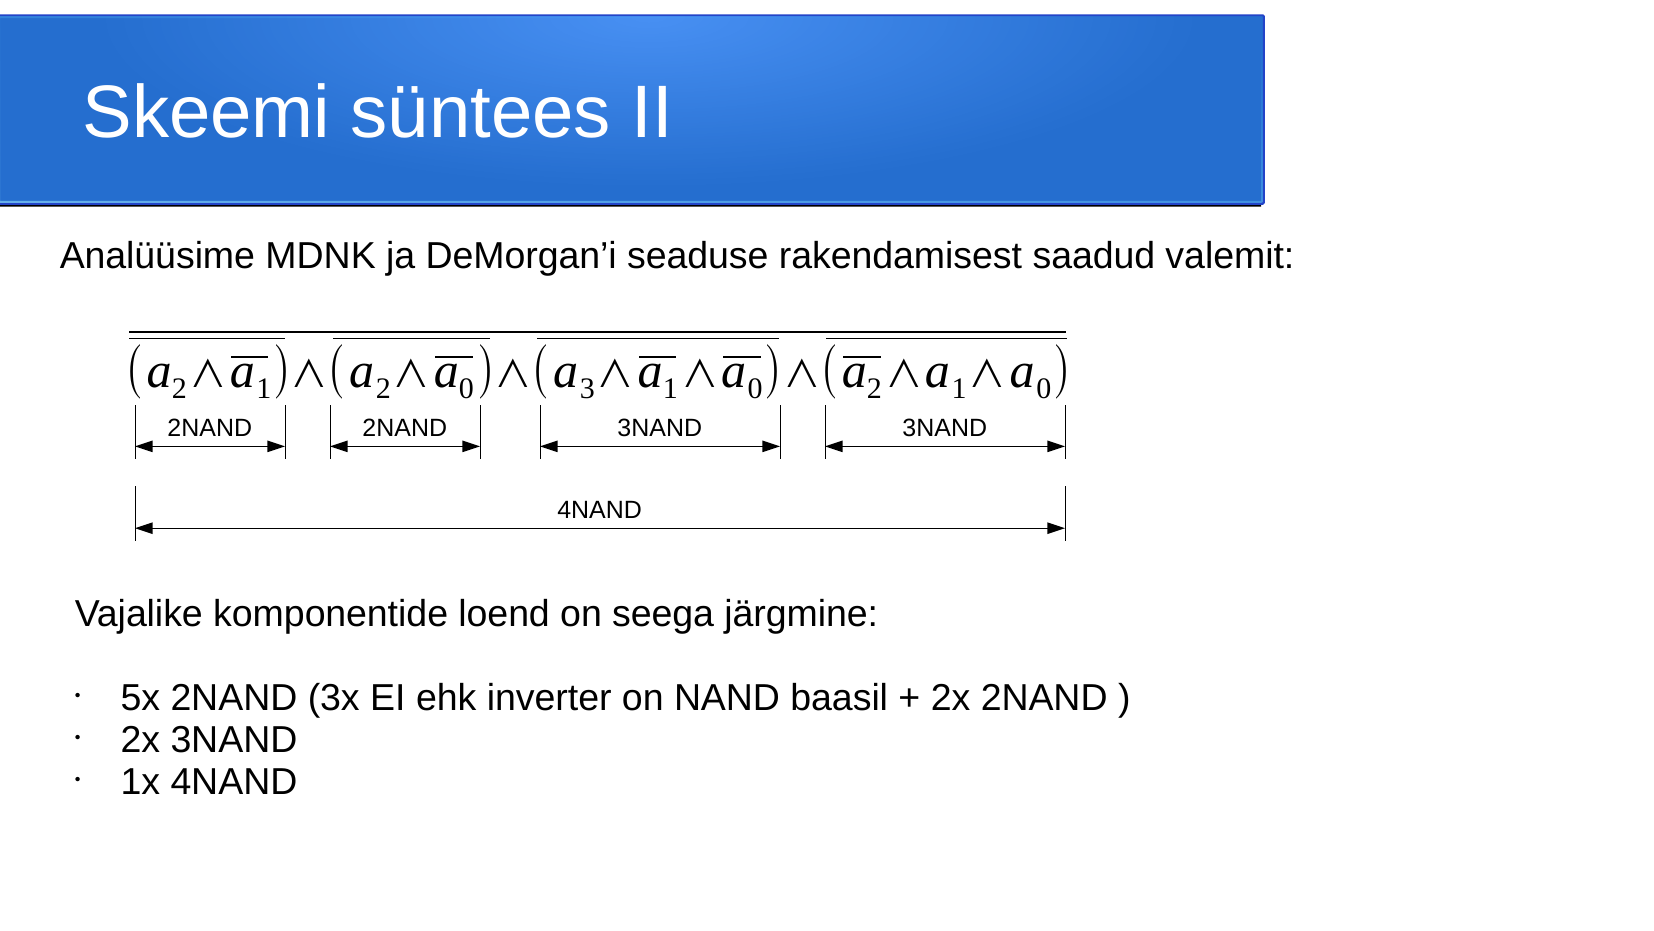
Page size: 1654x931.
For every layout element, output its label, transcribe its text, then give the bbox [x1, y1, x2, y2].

title Skeemi süntees II [82, 35, 1235, 189]
text_box Vajalike komponentide loend on seega järgmine: 5x 2NAND (3x EI ehk inverter on NAND baasil + 2x 2NAND ) 2x 3NAND 1x 4NAND [60, 585, 1591, 810]
text_box Analüüsime MDNK ja DeMorgan’i seaduse rakendamisest saadud valemit: [45, 226, 1366, 368]
chart [120, 368, 1077, 406]
